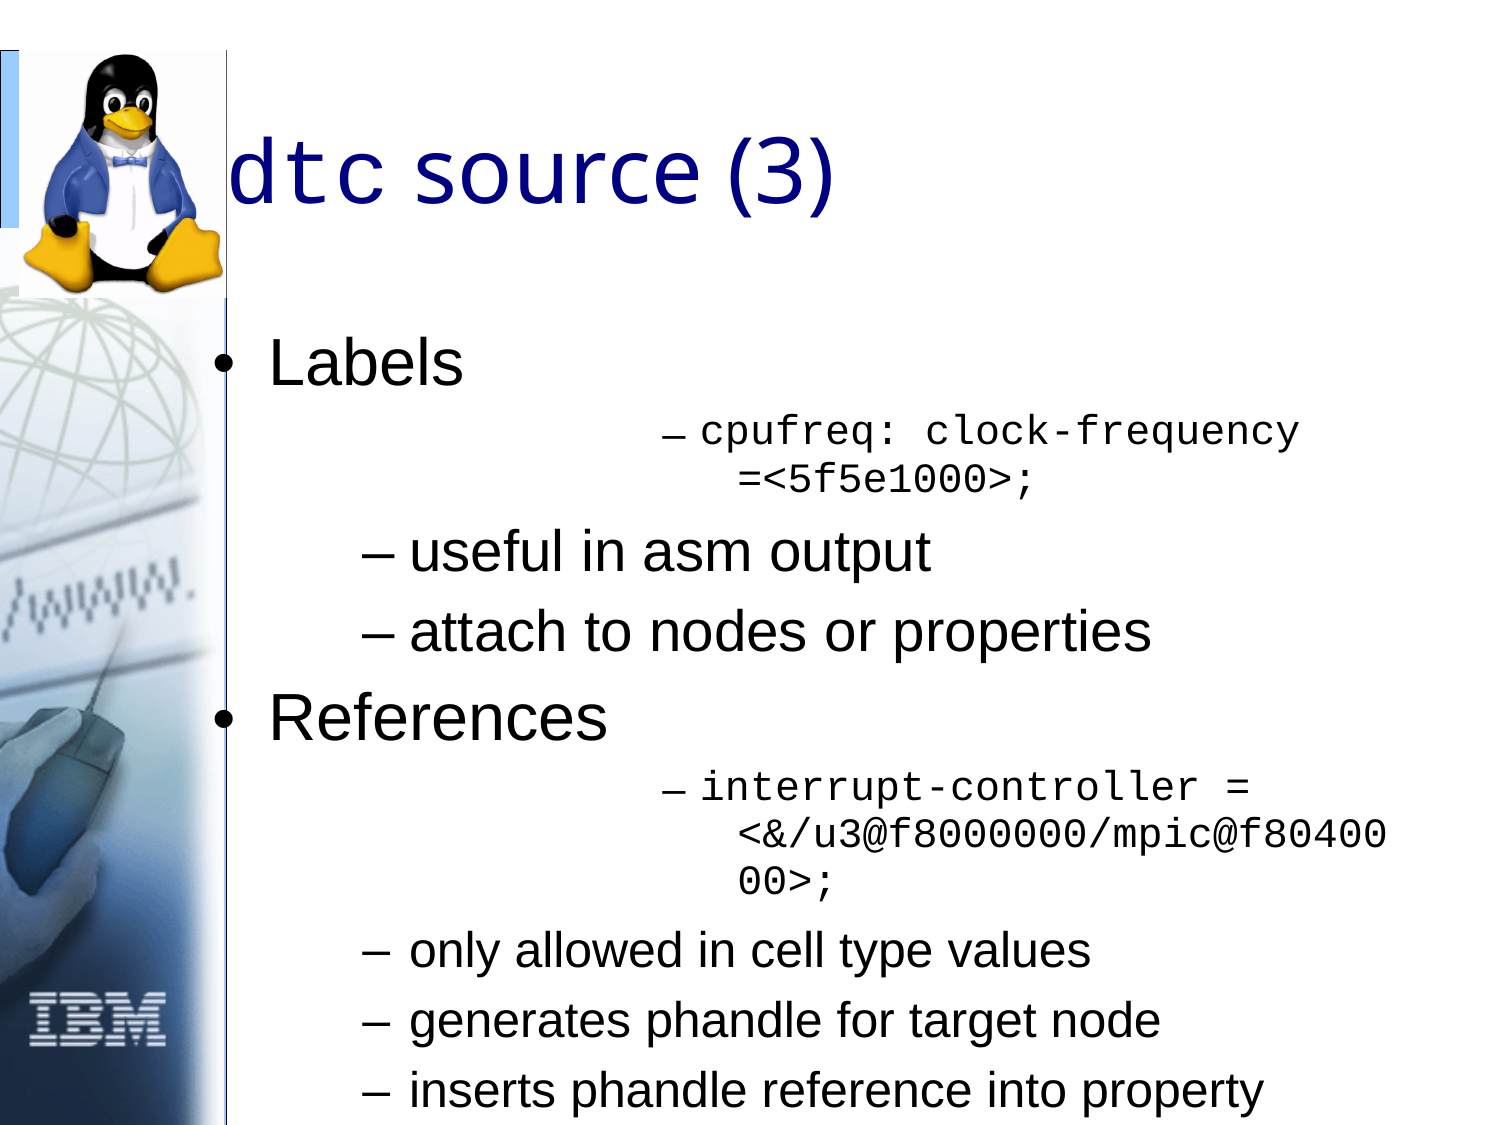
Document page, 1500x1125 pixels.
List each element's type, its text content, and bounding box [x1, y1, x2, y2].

list Labels cpufreq: clock-frequency =<5f5e1000>; useful in asm output attach to nodes or properties References interrupt-controller = <&/u3@f8000000/mpic@f8040000>; only allowed in cell type values generates phandle for target node inserts phandle reference into property [212, 324, 1388, 1024]
title dtc source (3) [224, 99, 1388, 238]
